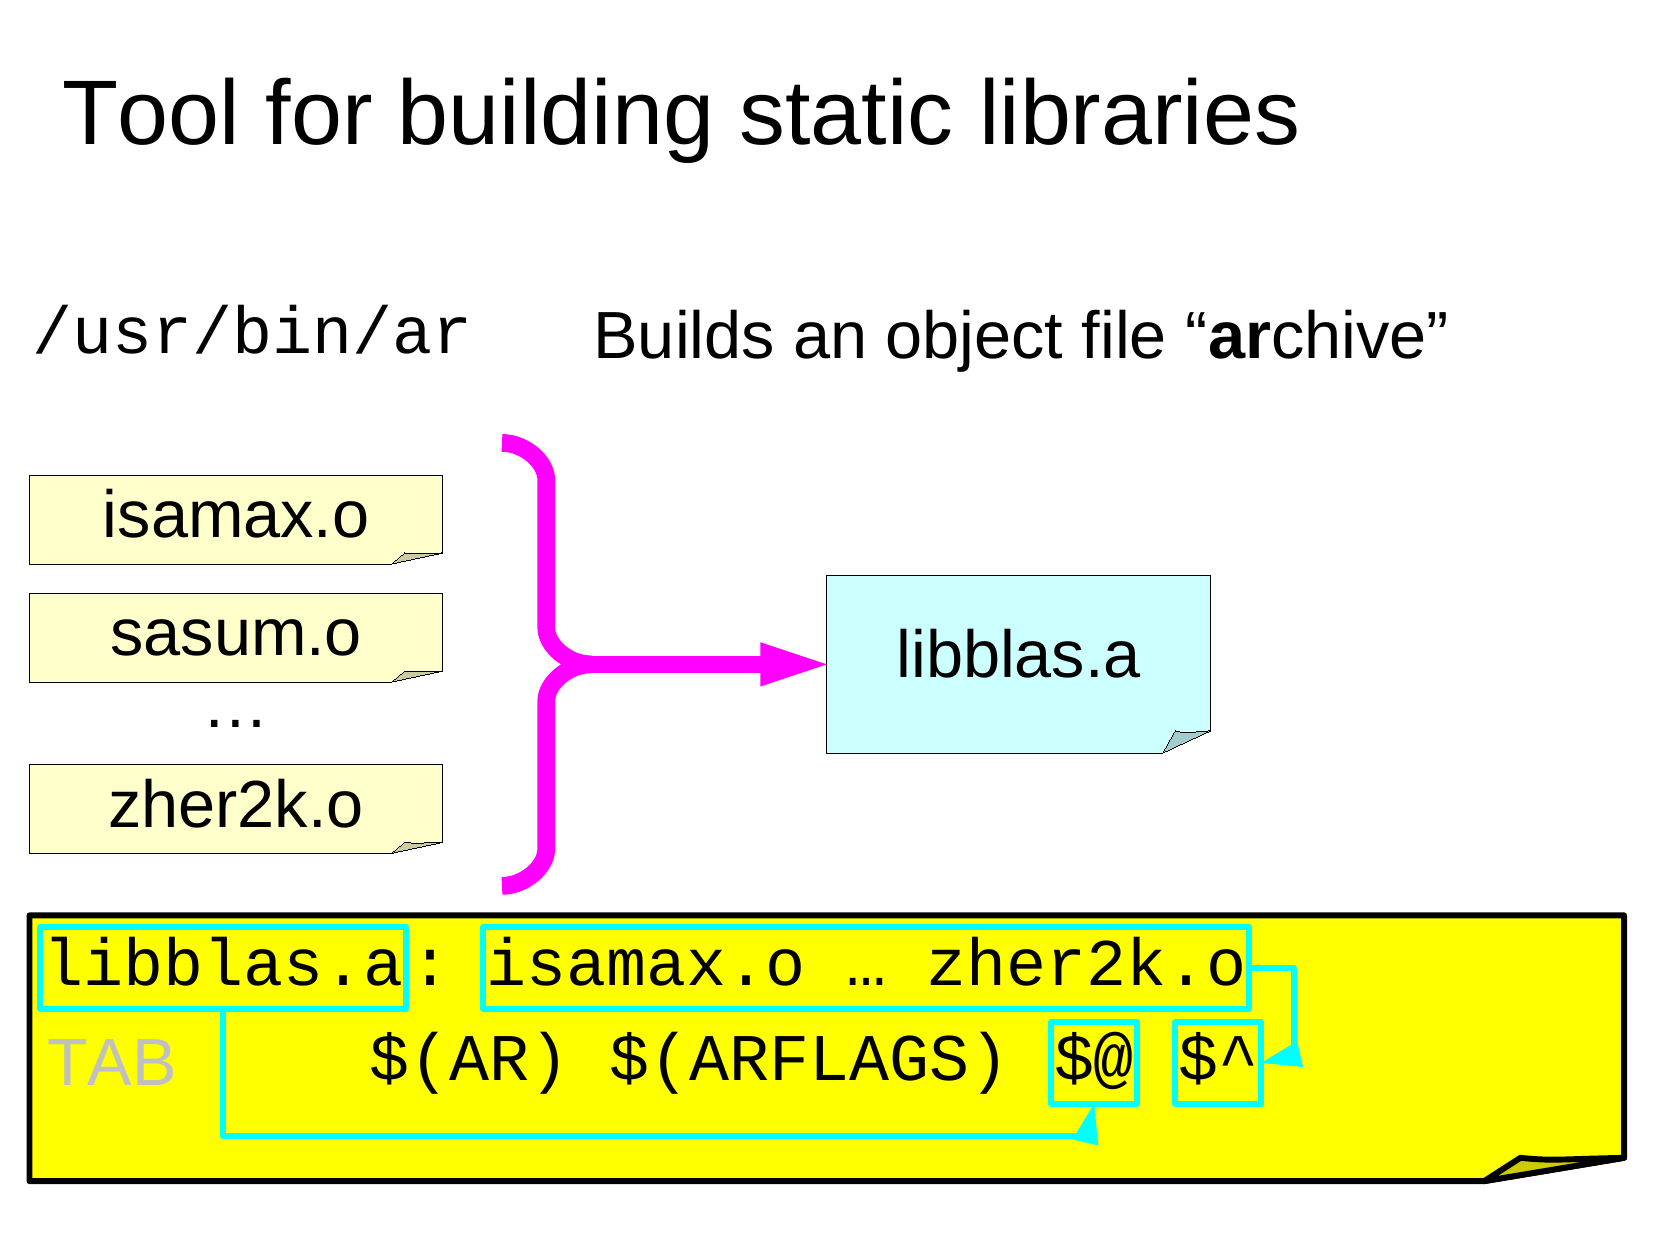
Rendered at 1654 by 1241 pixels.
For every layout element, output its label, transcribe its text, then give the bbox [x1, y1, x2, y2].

text_box /usr/bin/ar [29, 295, 476, 377]
text_box $@ [1051, 1022, 1138, 1104]
text_box isamax.o … zher2k.o [483, 927, 1250, 1009]
text_box $(AR) $(ARFLAGS) [366, 1022, 1013, 1104]
text_box libblas.a [40, 927, 407, 1009]
text_box [29, 915, 1625, 1182]
text_box $^ [1175, 1022, 1262, 1104]
text_box sasum.o [29, 593, 443, 683]
text_box zher2k.o [29, 764, 443, 854]
text_box isamax.o [29, 475, 443, 565]
text_box TAB [44, 1022, 180, 1103]
text_box Tool for building static libraries [59, 59, 1306, 168]
text_box libblas.a [826, 575, 1211, 754]
text_box Builds an object file “archive” [590, 295, 1455, 377]
text_box … [199, 664, 273, 746]
text_box : [407, 927, 454, 1009]
